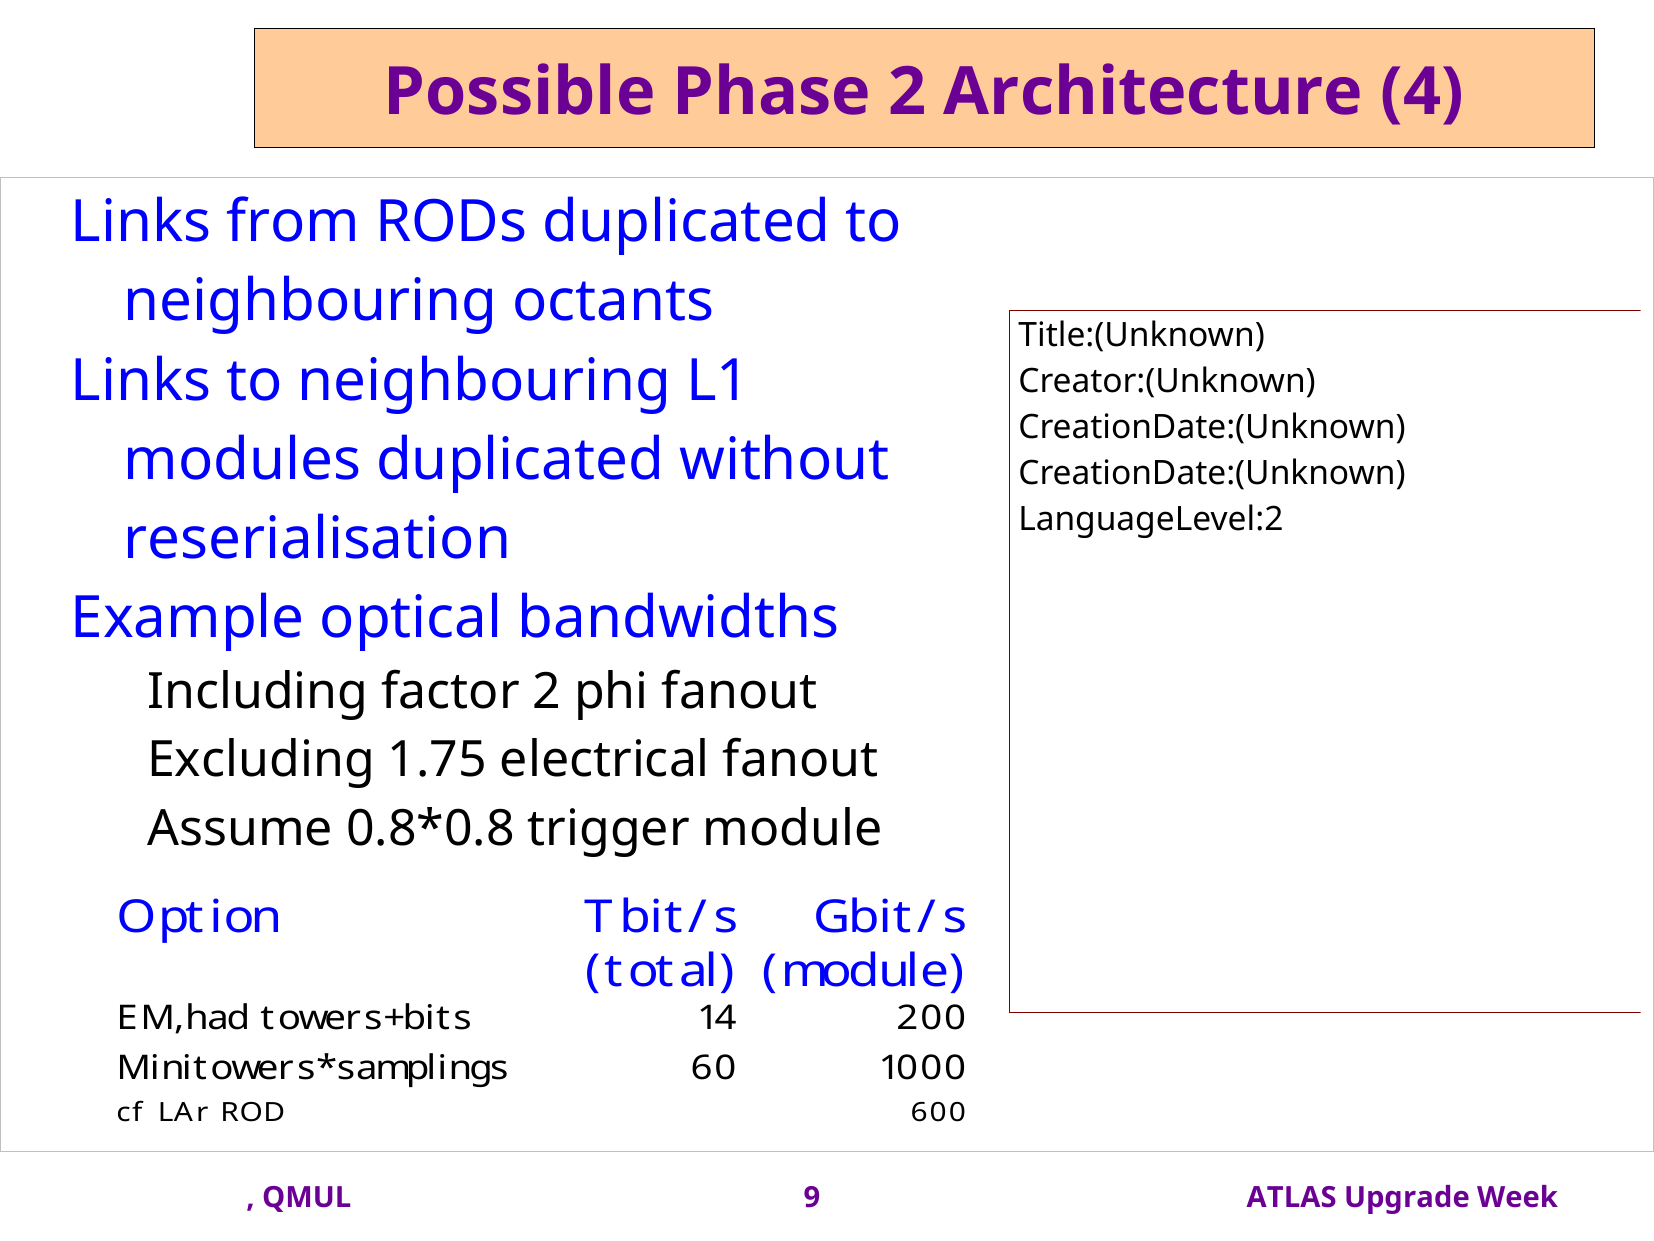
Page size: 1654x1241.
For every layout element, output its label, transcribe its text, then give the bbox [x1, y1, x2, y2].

picture [1007, 308, 1641, 1013]
list Links from RODs duplicated to neighbouring octants Links to neighbouring L1 modules duplicated without reserialisation Example optical bandwidths Including factor 2 phi fanout Excluding 1.75 electrical fanout Assume 0.8*0.8 trigger module [52, 179, 935, 1141]
title Possible Phase 2 Architecture (4) [254, 28, 1595, 148]
chart [114, 883, 973, 1135]
